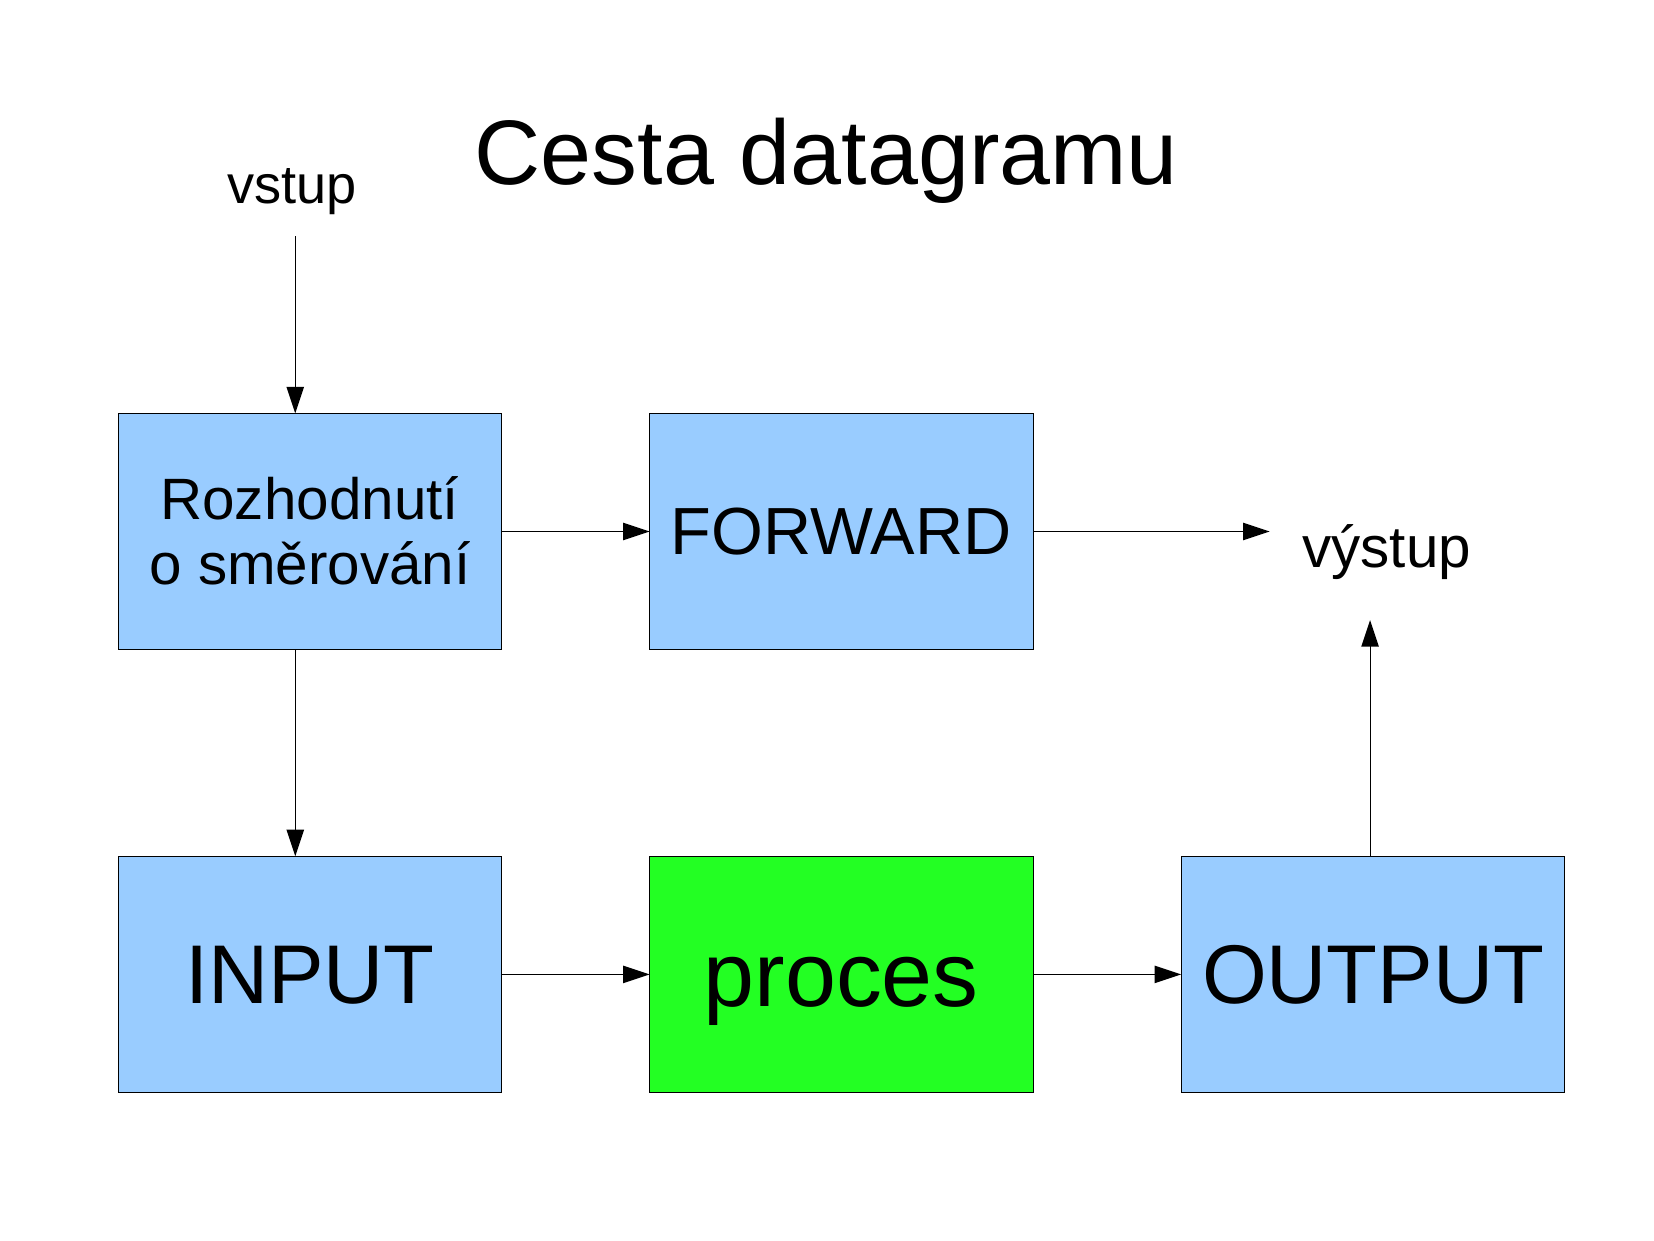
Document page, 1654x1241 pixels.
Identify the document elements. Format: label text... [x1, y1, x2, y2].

title Cesta datagramu [82, 49, 1571, 257]
text_box výstup [1287, 507, 1486, 588]
text_box FORWARD [649, 413, 1034, 650]
text_box vstup [212, 147, 390, 237]
text_box OUTPUT [1181, 856, 1565, 1093]
text_box Rozhodnutí o směrování [118, 413, 502, 650]
text_box proces [649, 856, 1034, 1093]
text_box INPUT [118, 856, 502, 1093]
